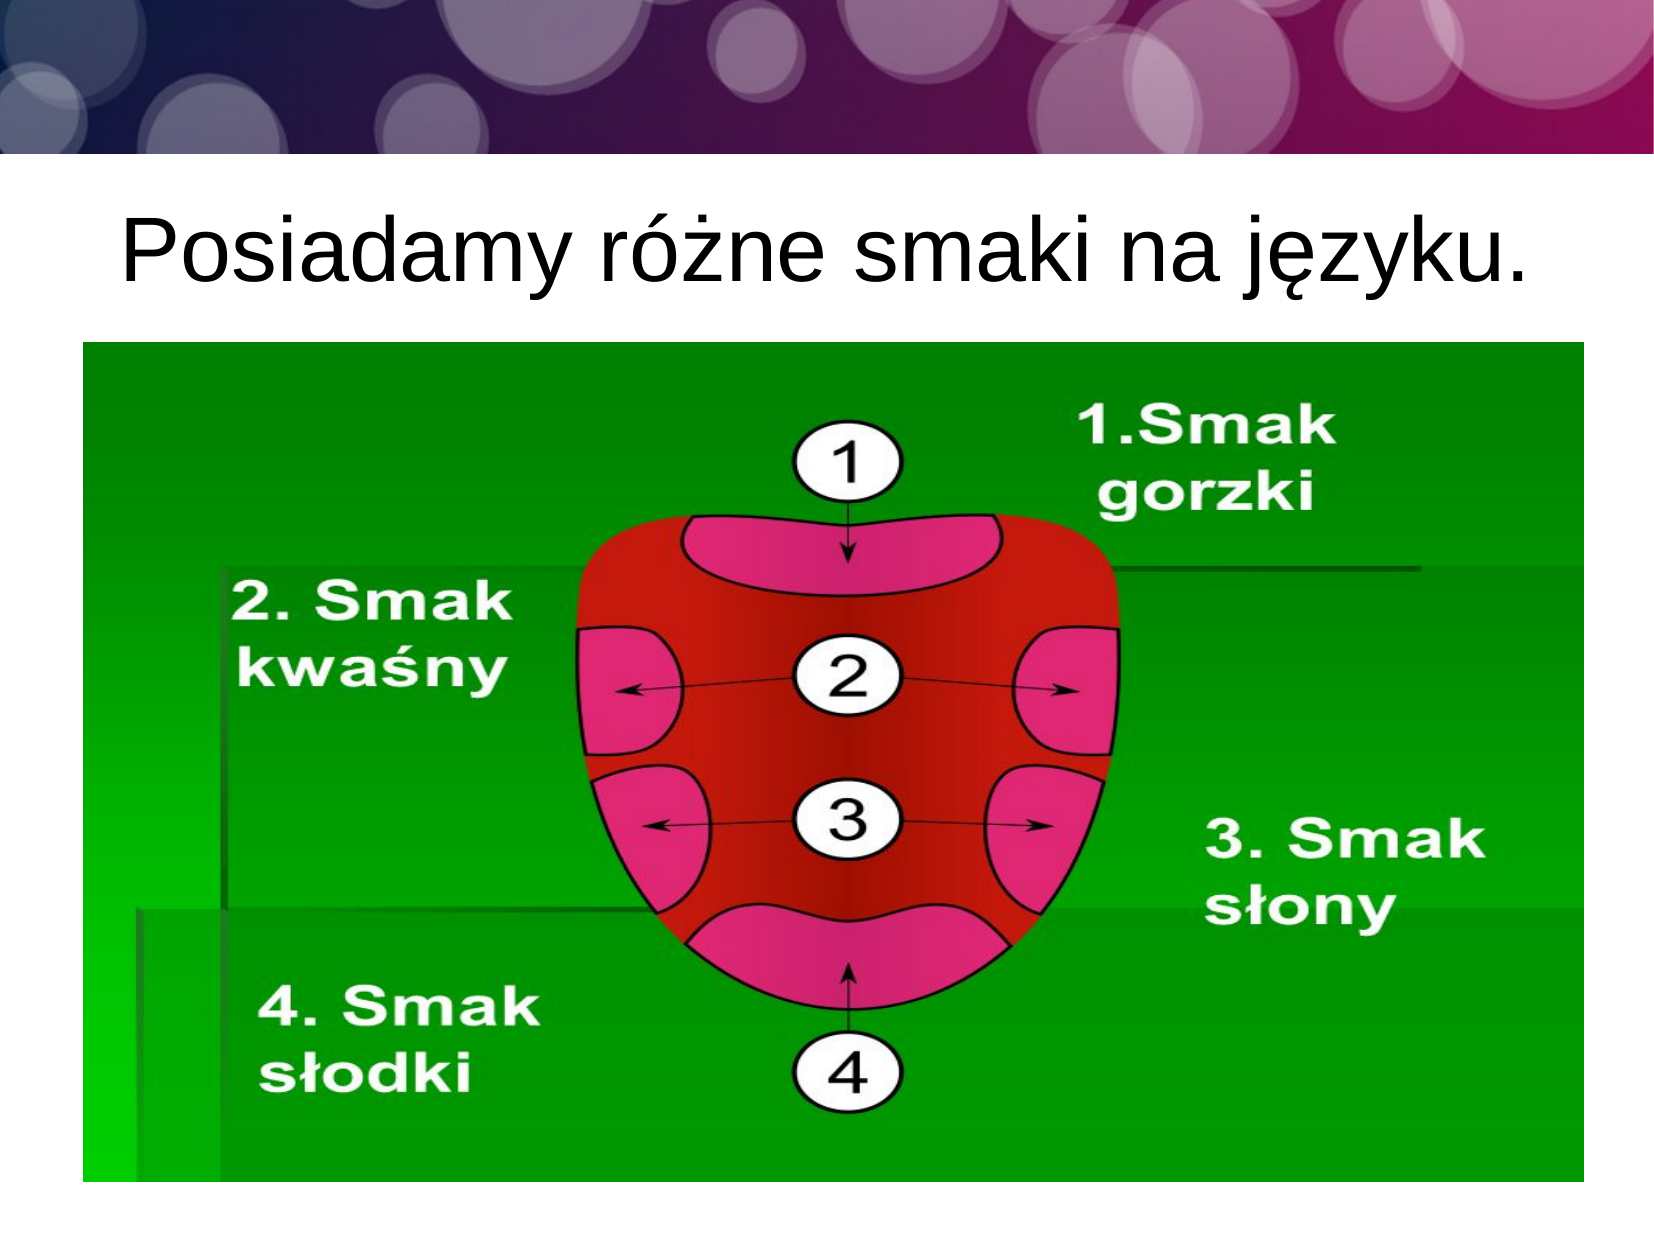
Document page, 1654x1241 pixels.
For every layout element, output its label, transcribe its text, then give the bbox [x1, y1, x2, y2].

picture [83, 342, 1584, 1182]
title Posiadamy różne smaki na języku. [82, 159, 1571, 331]
